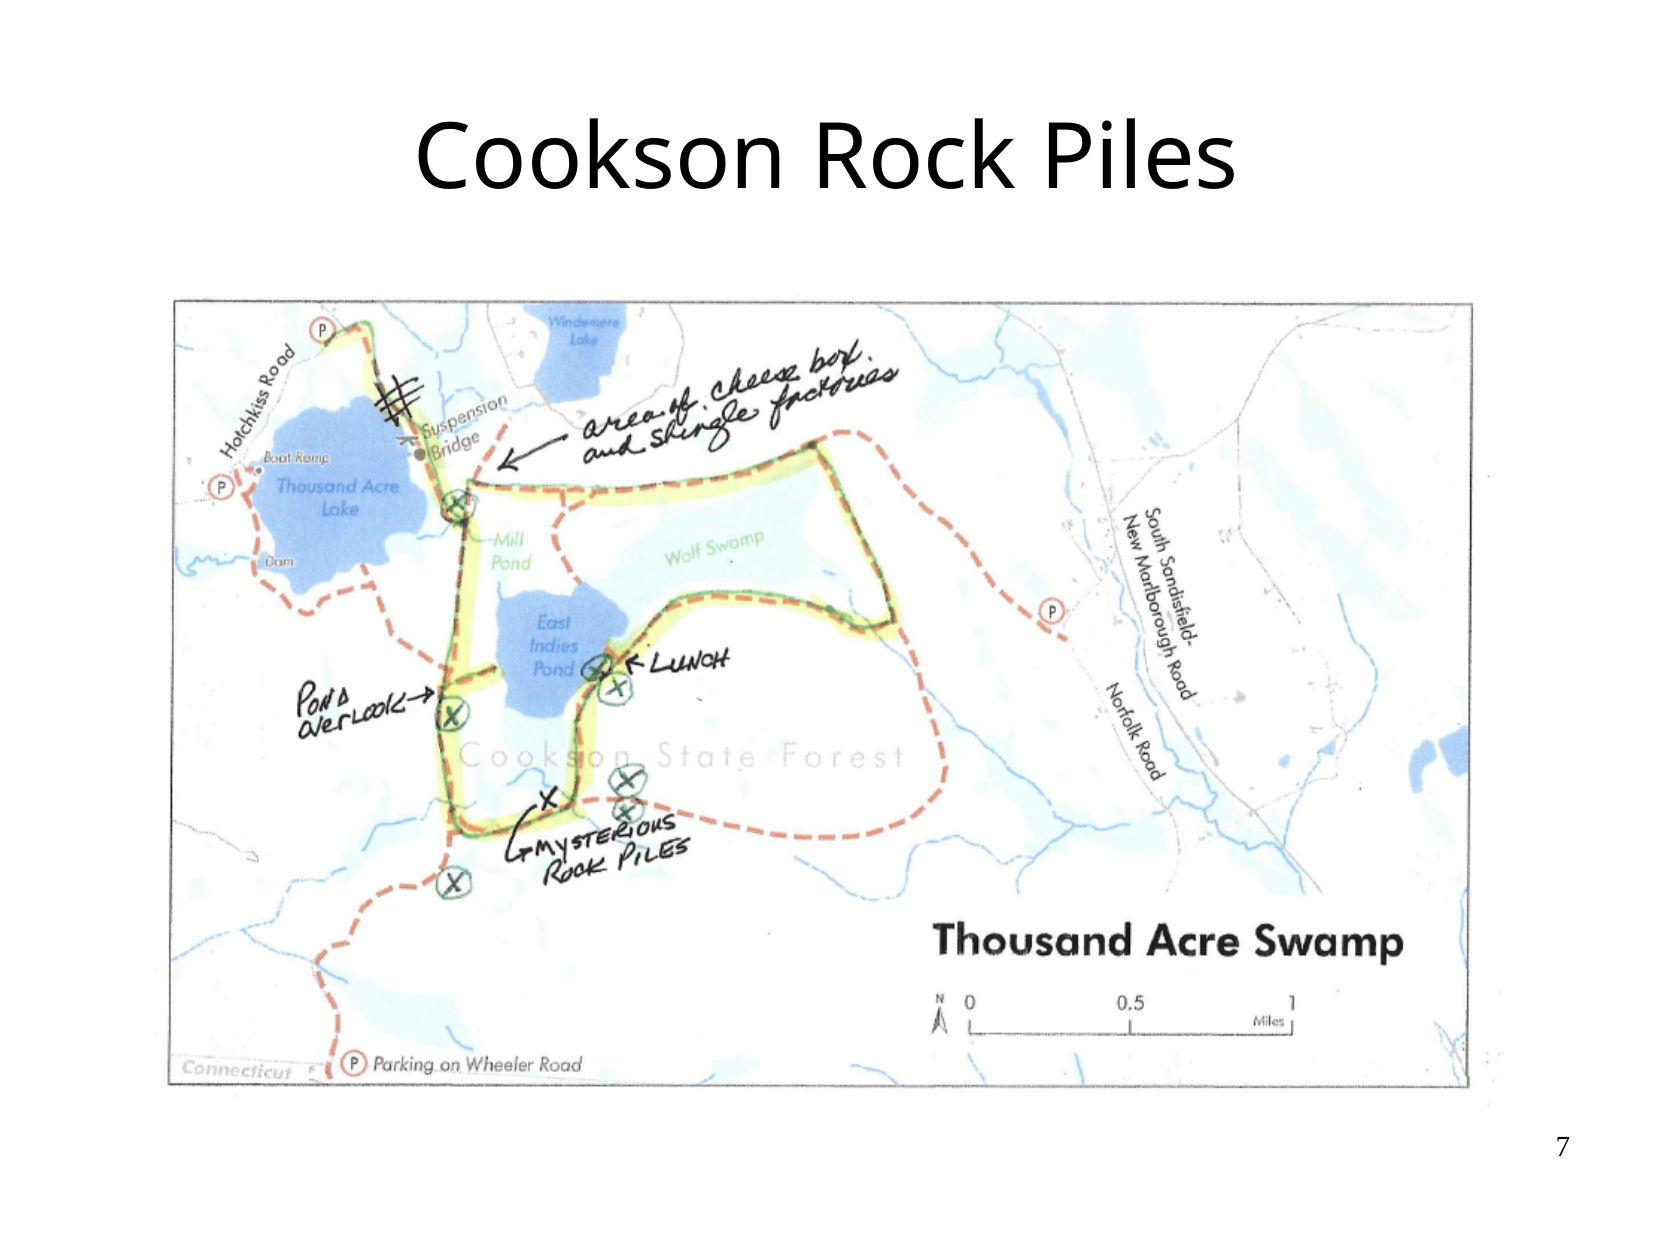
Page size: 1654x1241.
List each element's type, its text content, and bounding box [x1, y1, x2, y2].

title Cookson Rock Piles [82, 49, 1571, 257]
picture [150, 290, 1503, 1109]
